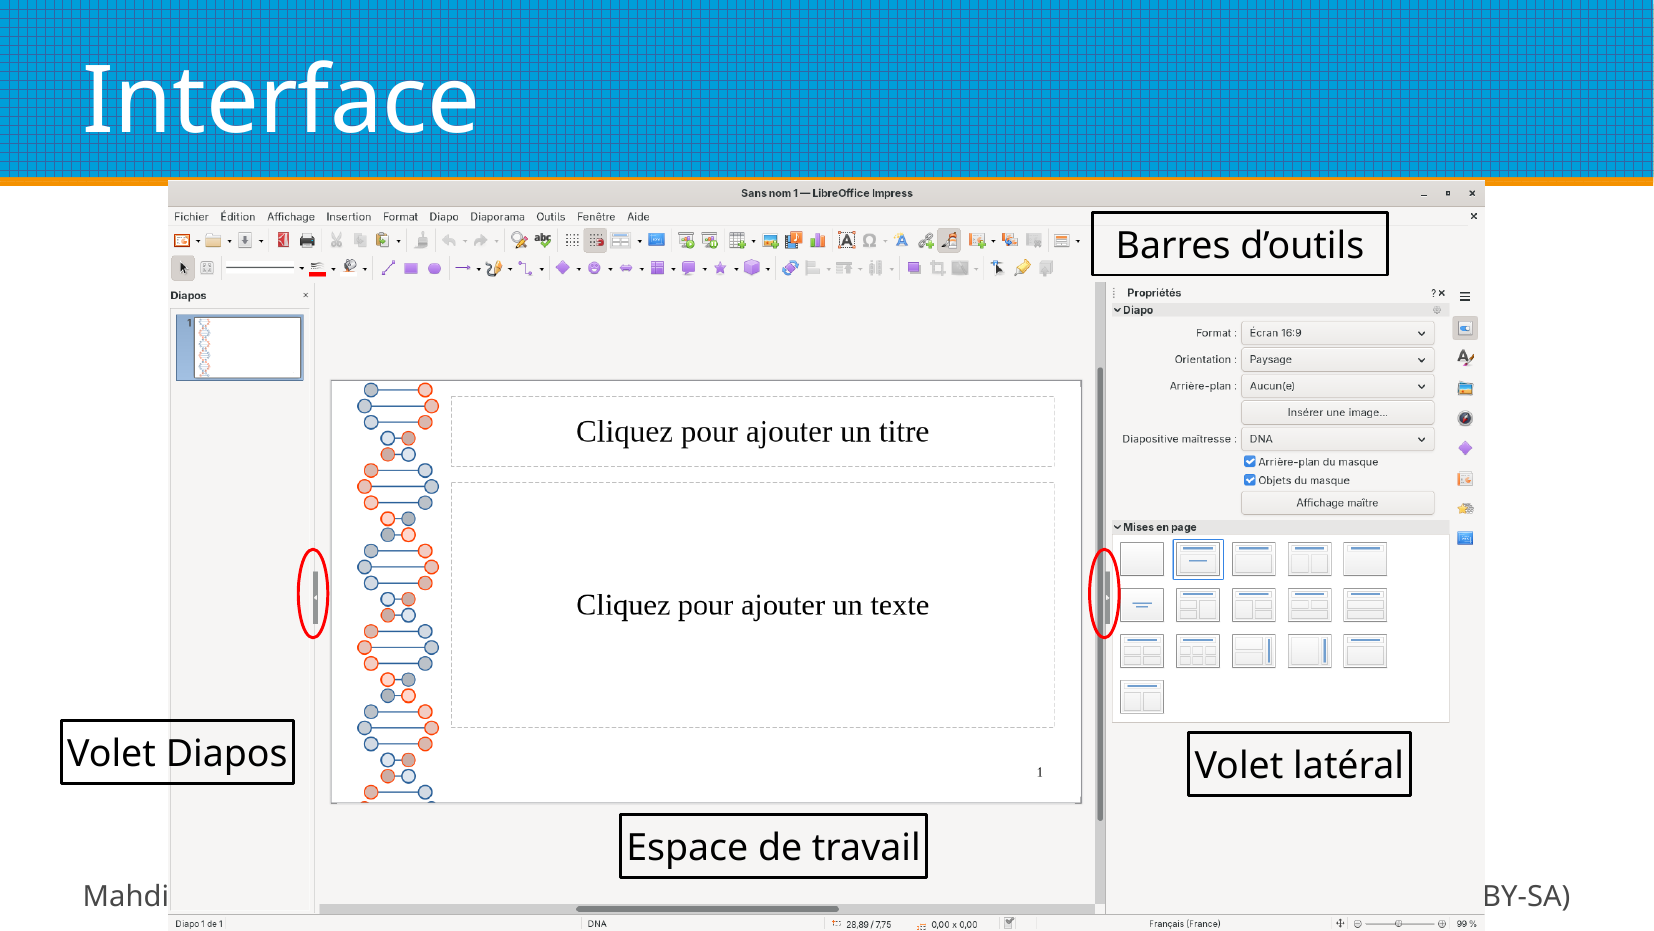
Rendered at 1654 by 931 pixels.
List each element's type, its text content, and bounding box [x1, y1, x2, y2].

title Interface [82, 14, 1571, 178]
text_box Volet Diapos [61, 720, 294, 784]
text_box Espace de travail [620, 814, 927, 878]
text_box Volet latéral [1188, 732, 1411, 796]
picture [168, 180, 1485, 931]
text_box Barres d’outils [1092, 212, 1388, 276]
